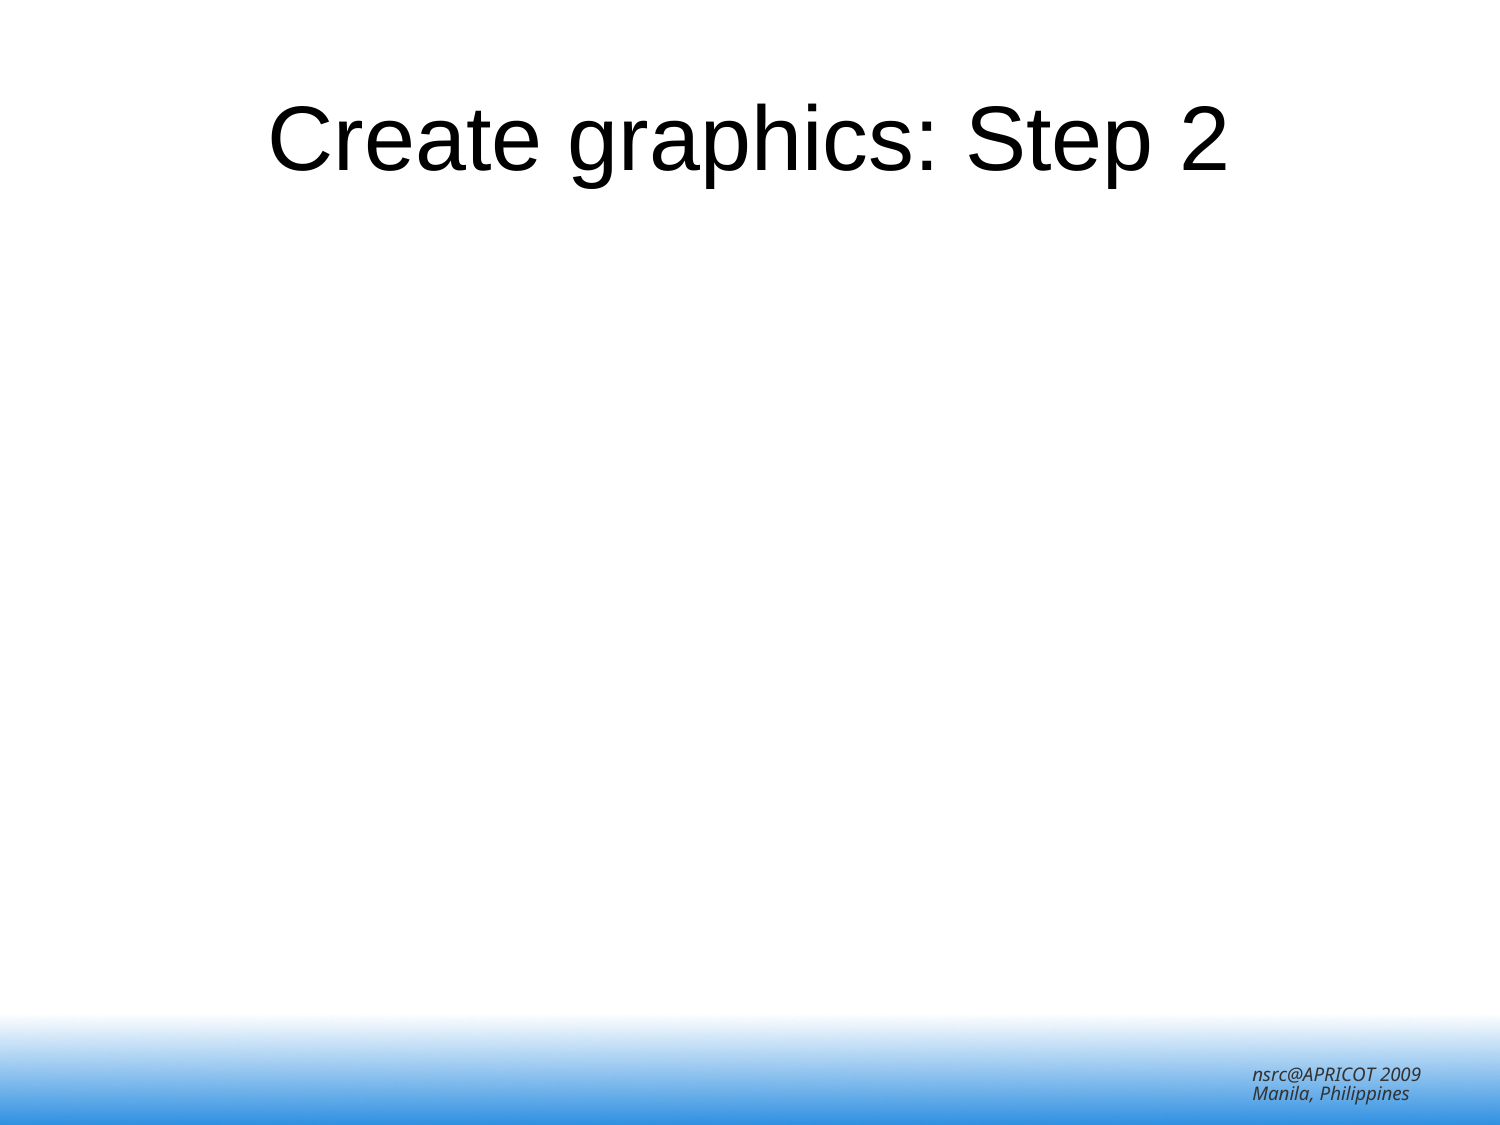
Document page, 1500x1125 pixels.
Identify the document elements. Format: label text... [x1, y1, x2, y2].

picture [0, 235, 1500, 1125]
title Create graphics: Step 2 [74, 37, 1425, 235]
